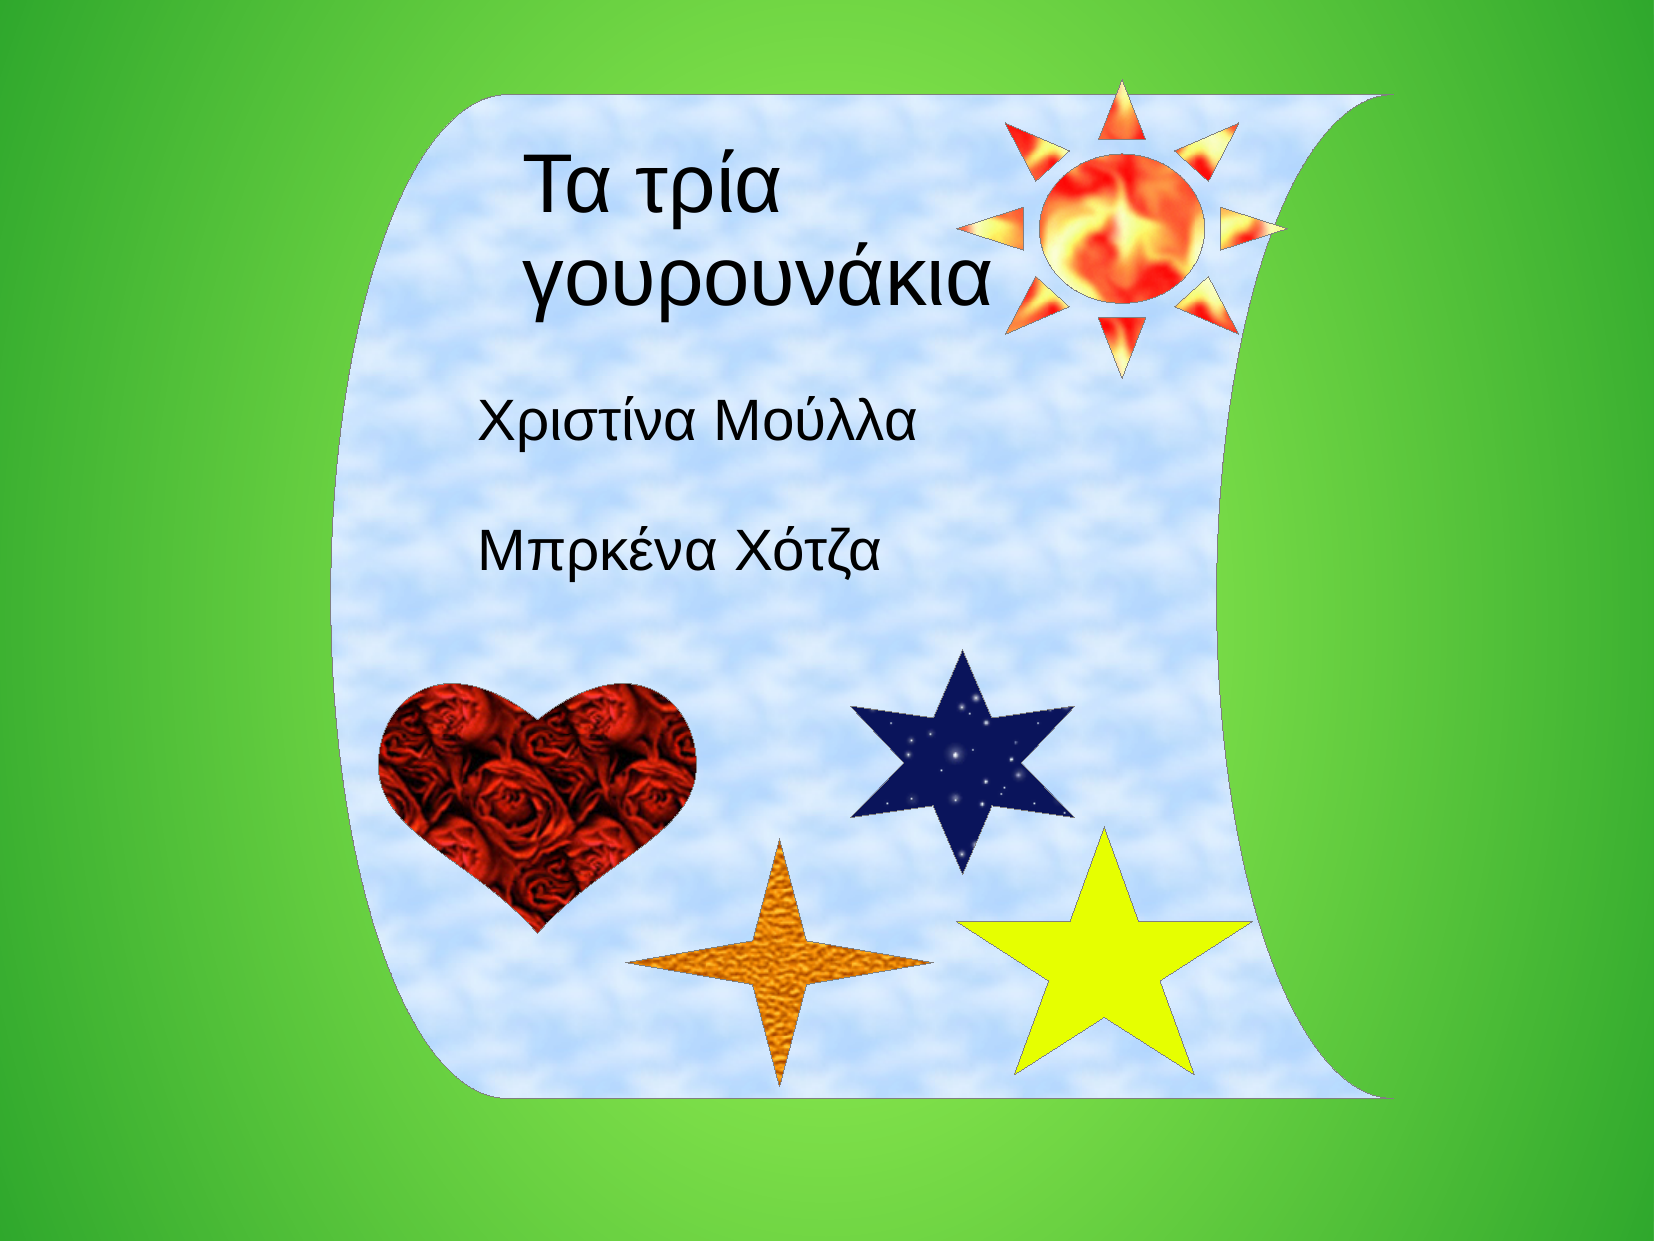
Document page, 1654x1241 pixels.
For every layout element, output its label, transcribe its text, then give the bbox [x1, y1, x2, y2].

text_box Χριστίνα Μούλλα Μπρκένα Χότζα [463, 380, 1160, 614]
text_box Τα τρία γουρουνάκια [507, 129, 1182, 331]
text_box [330, 79, 1394, 1099]
